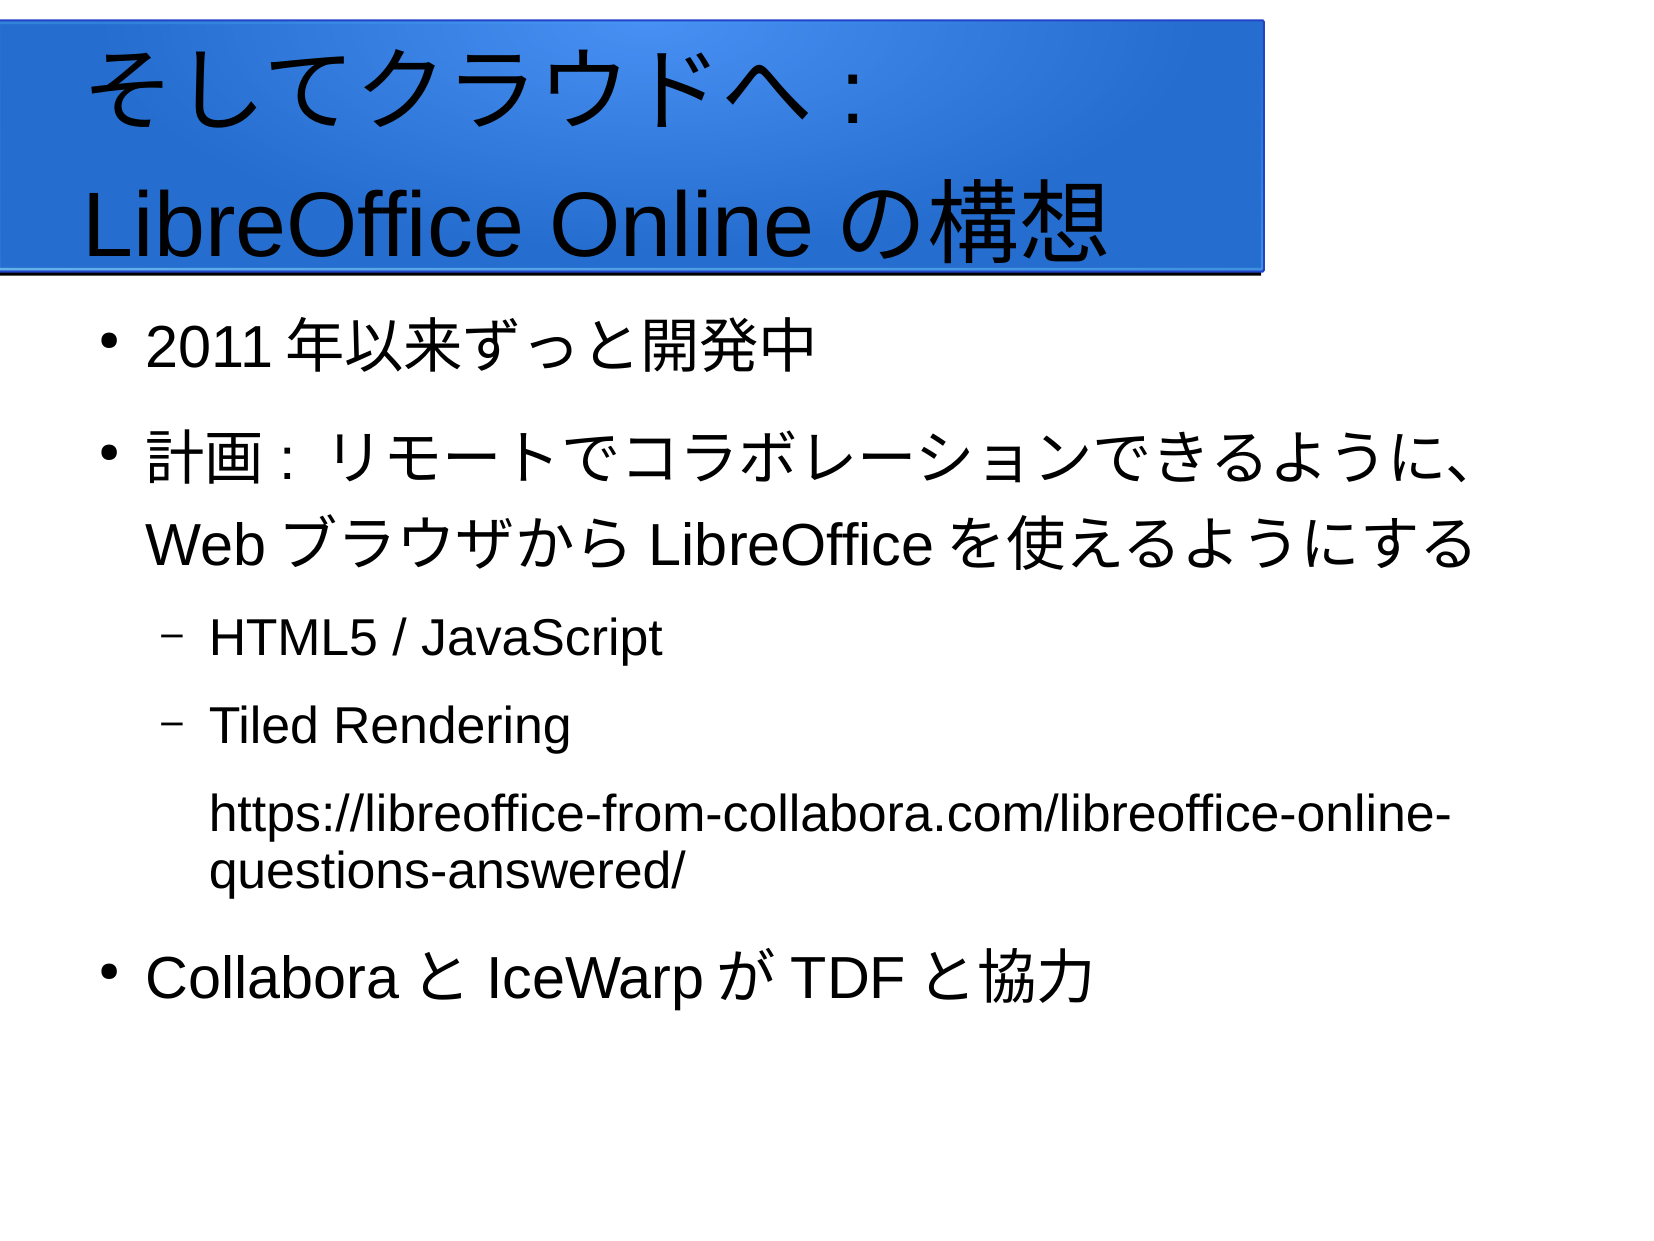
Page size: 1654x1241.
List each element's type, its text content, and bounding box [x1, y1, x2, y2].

list 2011年以来ずっと開発中 計画: リモートでコラボレーションできるように、WebブラウザからLibreOfficeを使えるようにする HTML5 / JavaScript Tiled Rendering https://libreoffice-from-collabora.com/libreoffice-online-questions-answered/ CollaboraとIceWarpがTDFと協力 [82, 299, 1571, 1019]
title そしてクラウドへ: LibreOffice Onlineの構想 [82, 47, 1235, 253]
